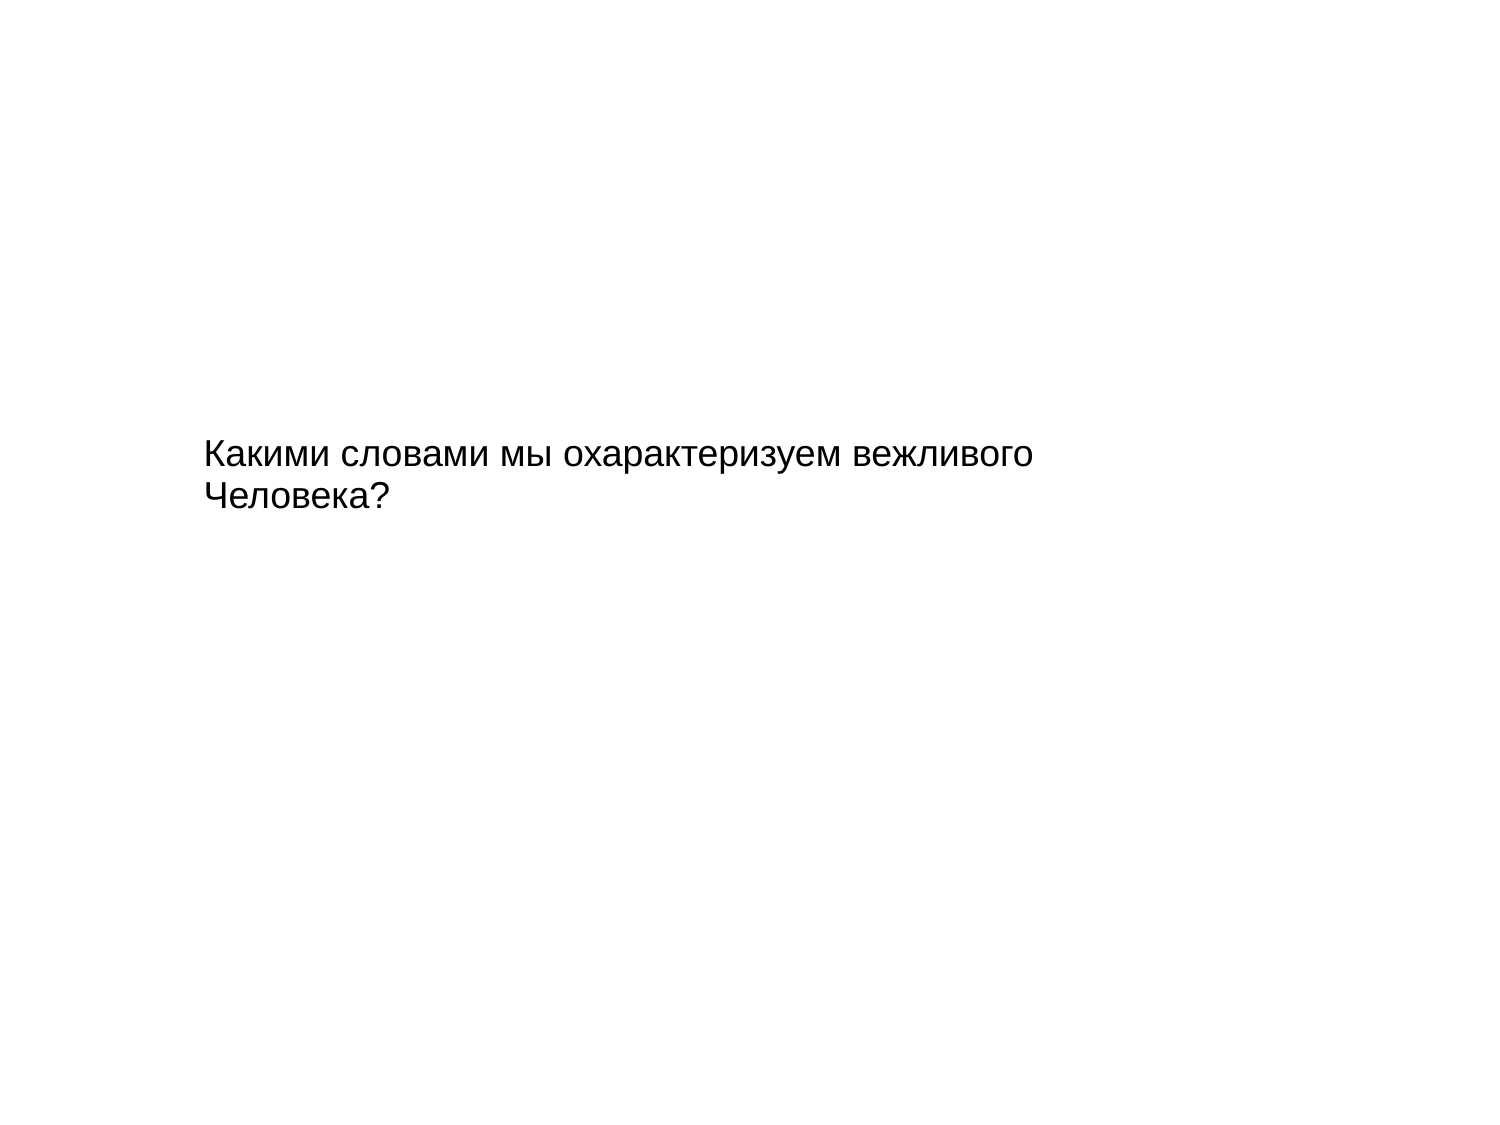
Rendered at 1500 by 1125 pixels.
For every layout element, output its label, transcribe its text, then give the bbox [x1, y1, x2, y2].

text_box Какими словами мы охарактеризуем вежливого Человека? [188, 425, 1049, 525]
